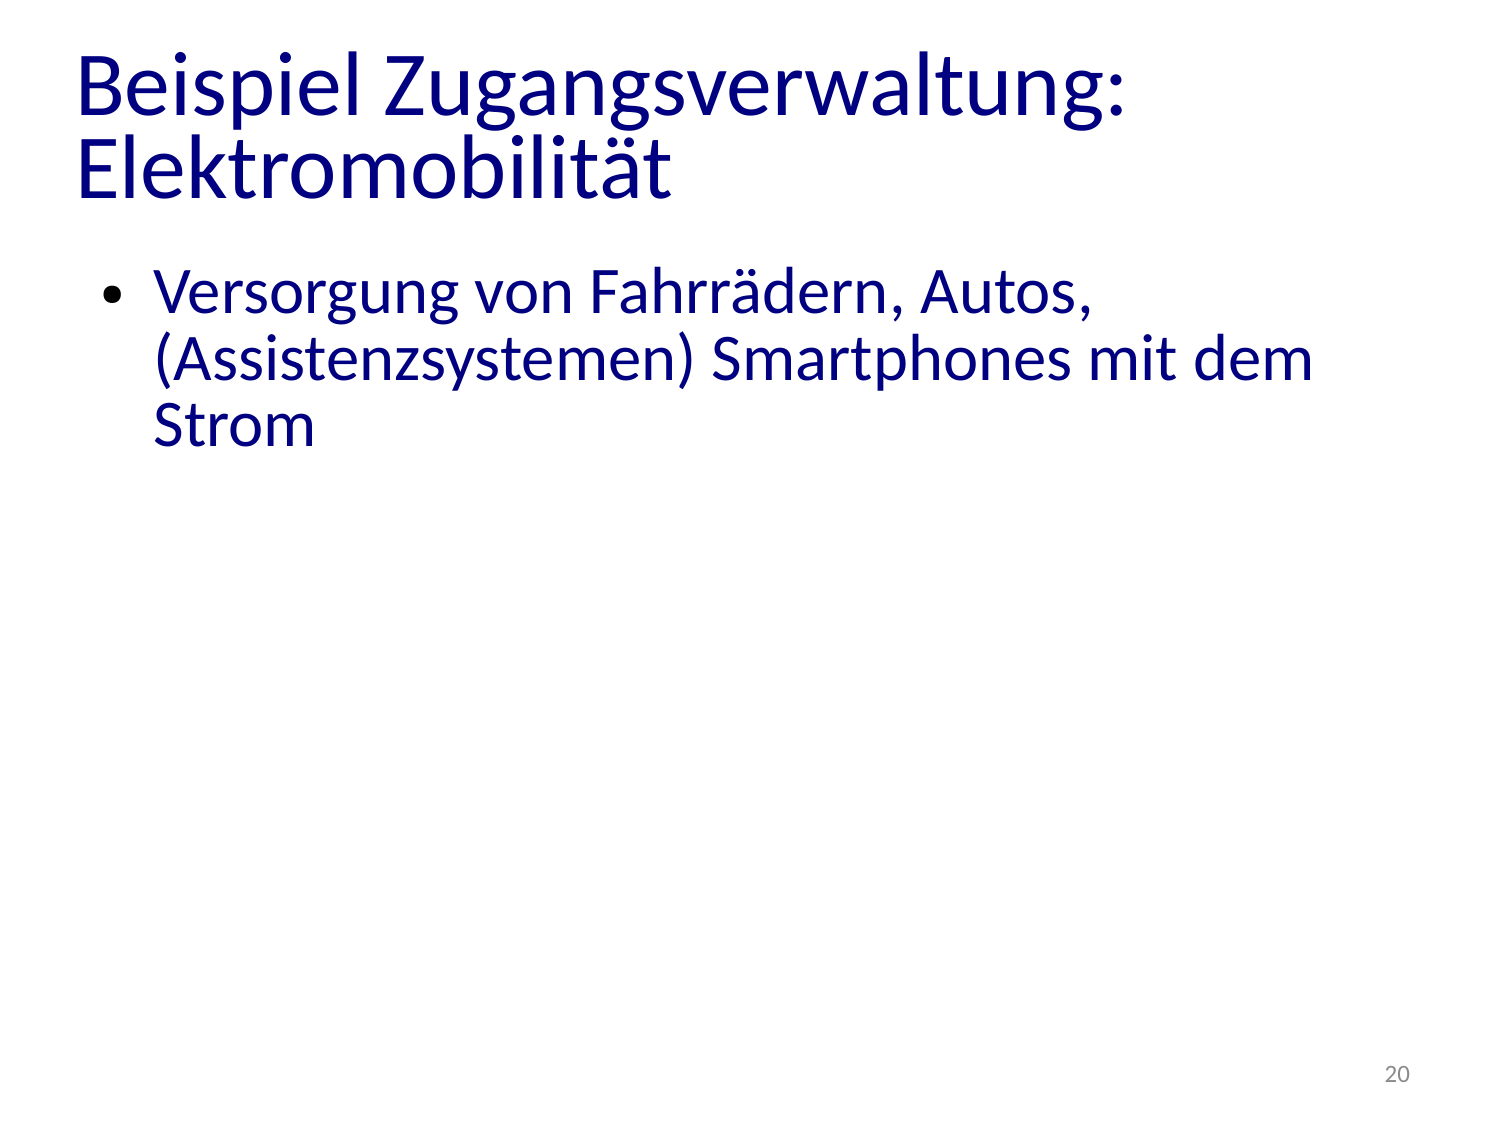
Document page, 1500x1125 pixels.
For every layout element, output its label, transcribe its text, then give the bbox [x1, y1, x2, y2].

list Versorgung von Fahrrädern, Autos, (Assistenzsystemen) Smartphones mit dem Strom [82, 263, 1425, 1028]
title Beispiel Zugangsverwaltung: Elektromobilität [75, 47, 1441, 231]
